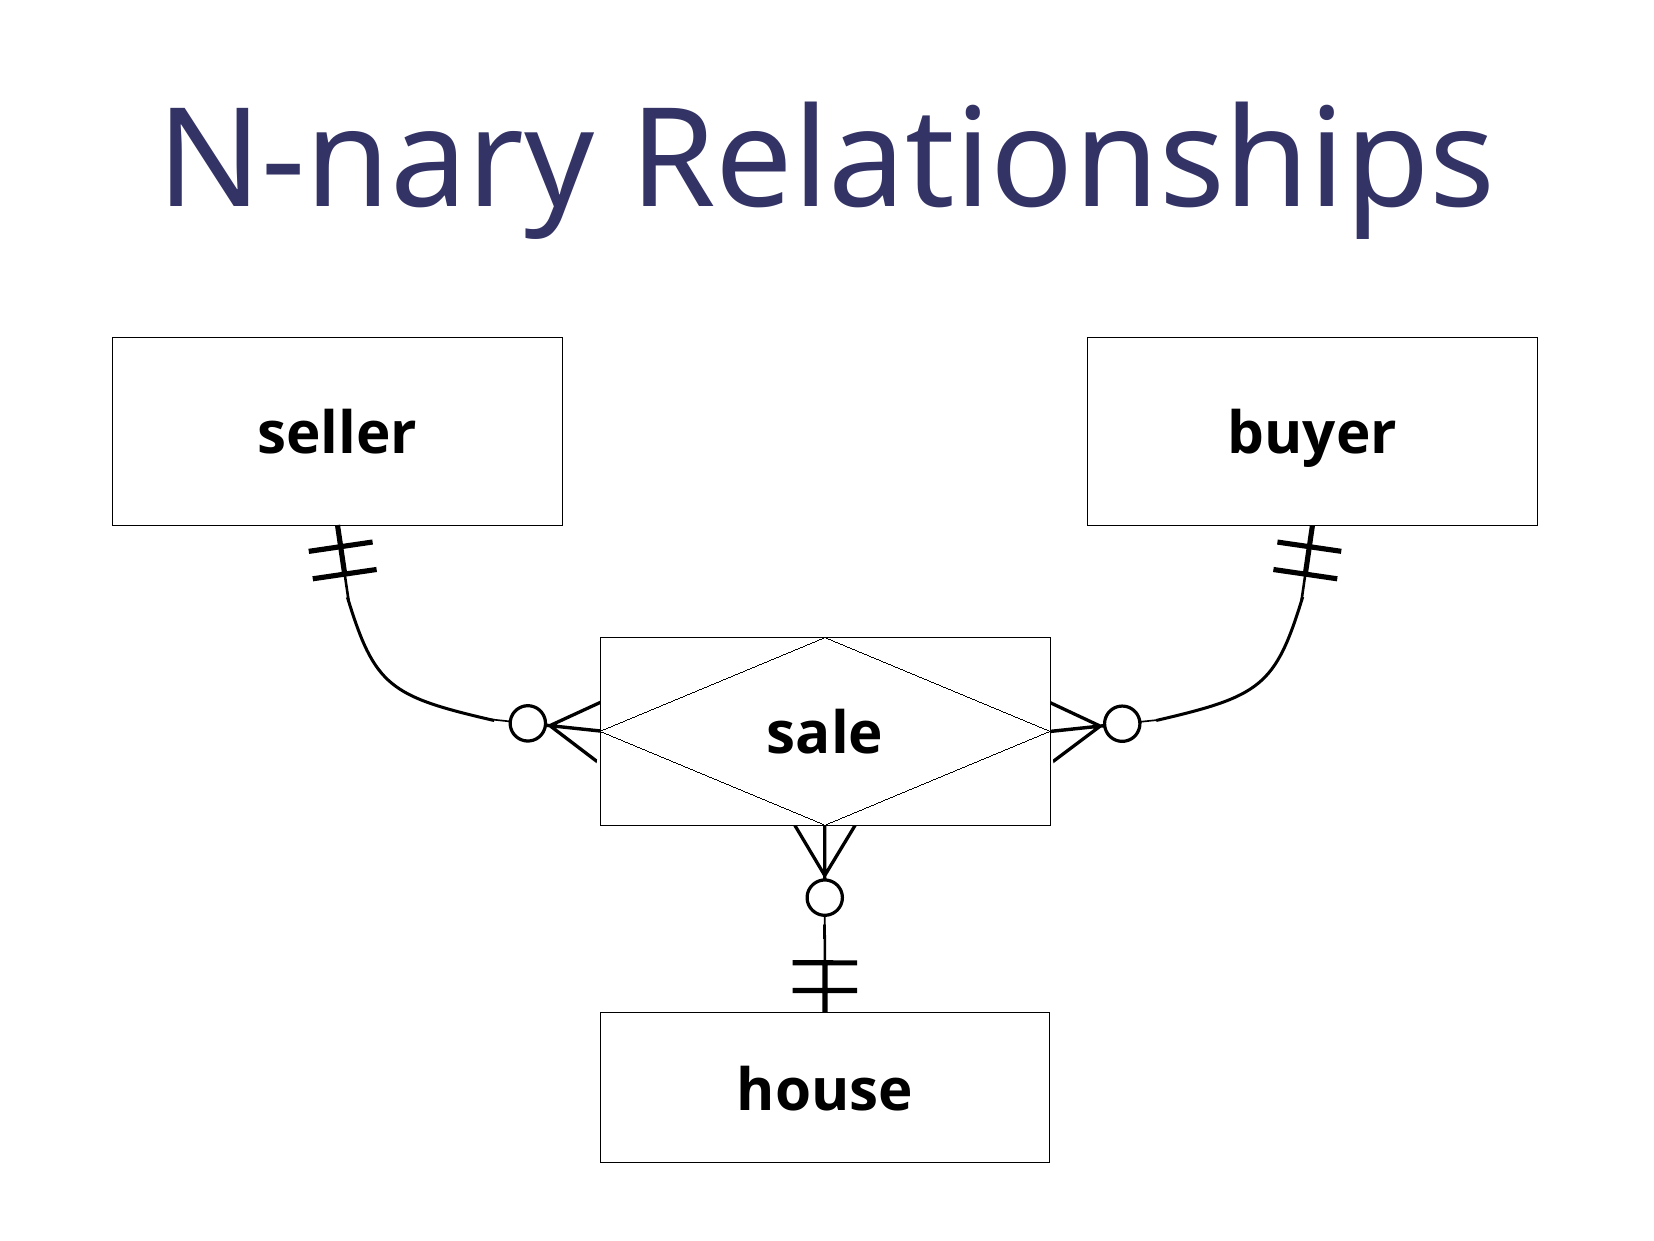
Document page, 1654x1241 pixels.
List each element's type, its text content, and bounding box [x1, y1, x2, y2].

text_box seller [112, 337, 563, 526]
title N-nary Relationships [82, 56, 1571, 250]
text_box [827, 637, 1051, 731]
text_box sale [600, 637, 1051, 826]
text_box [600, 732, 824, 826]
text_box house [600, 1012, 1050, 1163]
text_box buyer [1087, 337, 1538, 526]
text_box [826, 732, 1051, 826]
text_box [600, 637, 823, 730]
